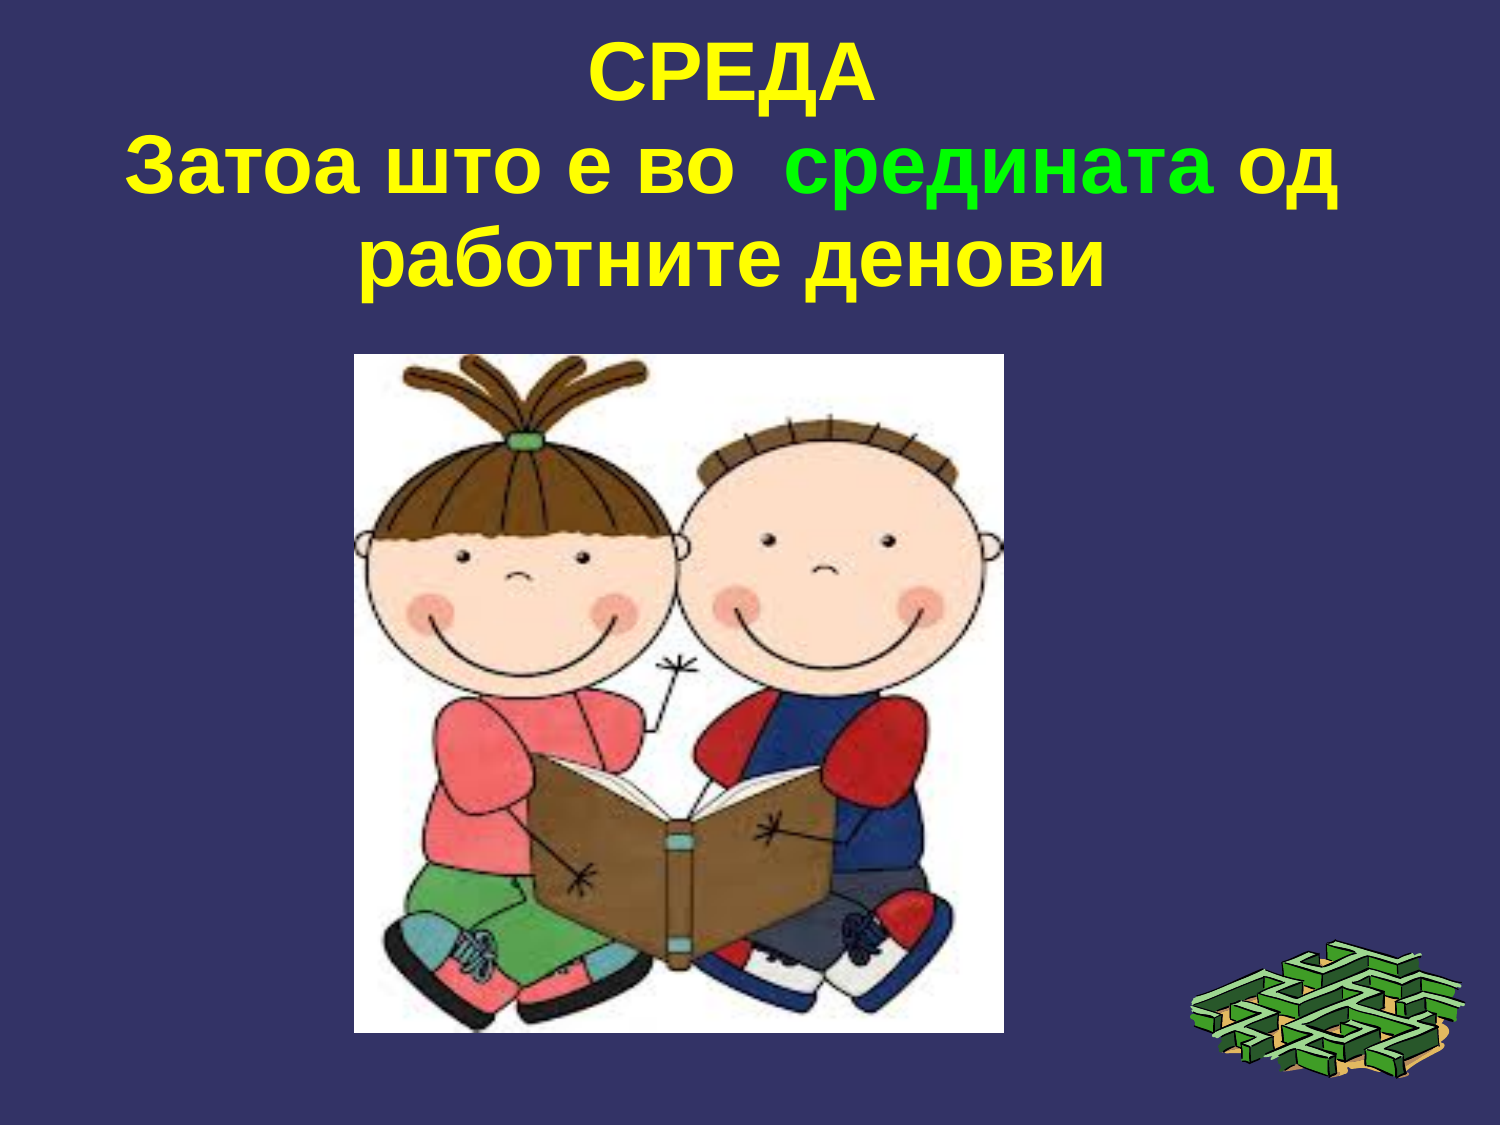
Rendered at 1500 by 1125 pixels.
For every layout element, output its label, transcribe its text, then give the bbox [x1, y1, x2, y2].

picture [354, 355, 1004, 1033]
text_box СРЕДА Затоа што е во средината од работните денови [0, 17, 1500, 355]
